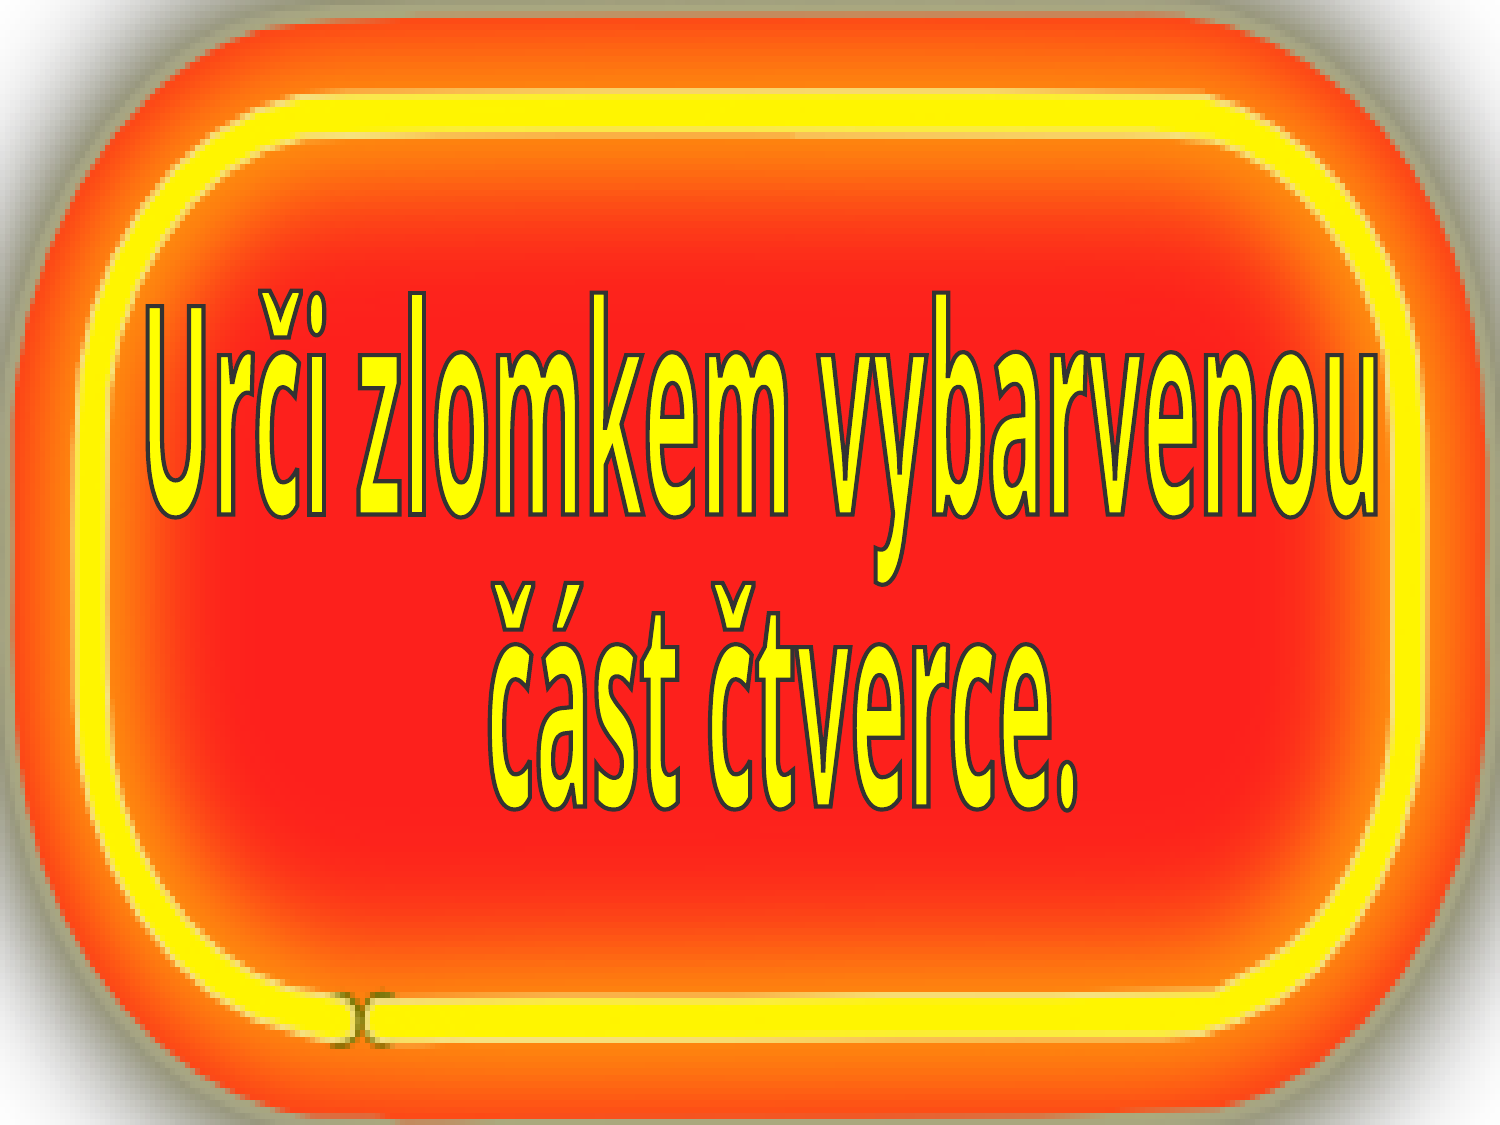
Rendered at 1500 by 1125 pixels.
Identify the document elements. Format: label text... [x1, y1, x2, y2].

picture [0, 0, 1500, 1125]
text_box Urči zlomkem vybarvenou část čtverce. [554, 582, 582, 630]
text_box Urči zlomkem vybarvenou část čtverce. [538, 643, 585, 810]
text_box Urči zlomkem vybarvenou část čtverce. [854, 644, 903, 810]
text_box Urči zlomkem vybarvenou část čtverce. [260, 290, 301, 338]
text_box Urči zlomkem vybarvenou část čtverce. [435, 352, 487, 518]
text_box Urči zlomkem vybarvenou část čtverce. [713, 582, 754, 630]
text_box Urči zlomkem vybarvenou část čtverce. [1052, 352, 1086, 515]
text_box Urči zlomkem vybarvenou část čtverce. [818, 355, 927, 585]
text_box Urči zlomkem vybarvenou část čtverce. [308, 292, 325, 336]
text_box Urči zlomkem vybarvenou část čtverce. [641, 613, 678, 810]
text_box Urči zlomkem vybarvenou část čtverce. [914, 644, 949, 807]
text_box Urči zlomkem vybarvenou část čtverce. [596, 644, 636, 810]
text_box Urči zlomkem vybarvenou část čtverce. [591, 292, 644, 515]
text_box Urči zlomkem vybarvenou část čtverce. [409, 292, 425, 515]
text_box Urči zlomkem vybarvenou část čtverce. [309, 355, 324, 515]
text_box Urči zlomkem vybarvenou část čtverce. [219, 352, 253, 515]
text_box Urči zlomkem vybarvenou část čtverce. [489, 644, 532, 810]
text_box Urči zlomkem vybarvenou část čtverce. [1001, 644, 1050, 810]
text_box Urči zlomkem vybarvenou část čtverce. [707, 352, 787, 515]
text_box Urči zlomkem vybarvenou část čtverce. [934, 292, 983, 518]
text_box Urči zlomkem vybarvenou část čtverce. [952, 644, 995, 810]
text_box Urči zlomkem vybarvenou část čtverce. [1205, 352, 1255, 515]
text_box Urči zlomkem vybarvenou část čtverce. [492, 582, 534, 630]
text_box Urči zlomkem vybarvenou část čtverce. [1087, 355, 1143, 515]
text_box Urči zlomkem vybarvenou část čtverce. [1265, 352, 1316, 518]
text_box Urči zlomkem vybarvenou část čtverce. [991, 351, 1038, 518]
text_box Urči zlomkem vybarvenou část čtverce. [1058, 762, 1076, 811]
text_box Urči zlomkem vybarvenou část čtverce. [756, 613, 794, 810]
text_box Urči zlomkem vybarvenou část čtverce. [358, 355, 400, 515]
text_box Urči zlomkem vybarvenou část čtverce. [498, 352, 578, 515]
text_box Urči zlomkem vybarvenou část čtverce. [796, 647, 851, 807]
text_box Urči zlomkem vybarvenou část čtverce. [147, 306, 204, 518]
text_box Urči zlomkem vybarvenou část čtverce. [709, 644, 752, 810]
text_box Urči zlomkem vybarvenou část čtverce. [1146, 352, 1195, 518]
text_box Urči zlomkem vybarvenou část čtverce. [647, 352, 696, 518]
text_box Urči zlomkem vybarvenou část čtverce. [1327, 355, 1376, 518]
text_box Urči zlomkem vybarvenou část čtverce. [257, 352, 300, 518]
